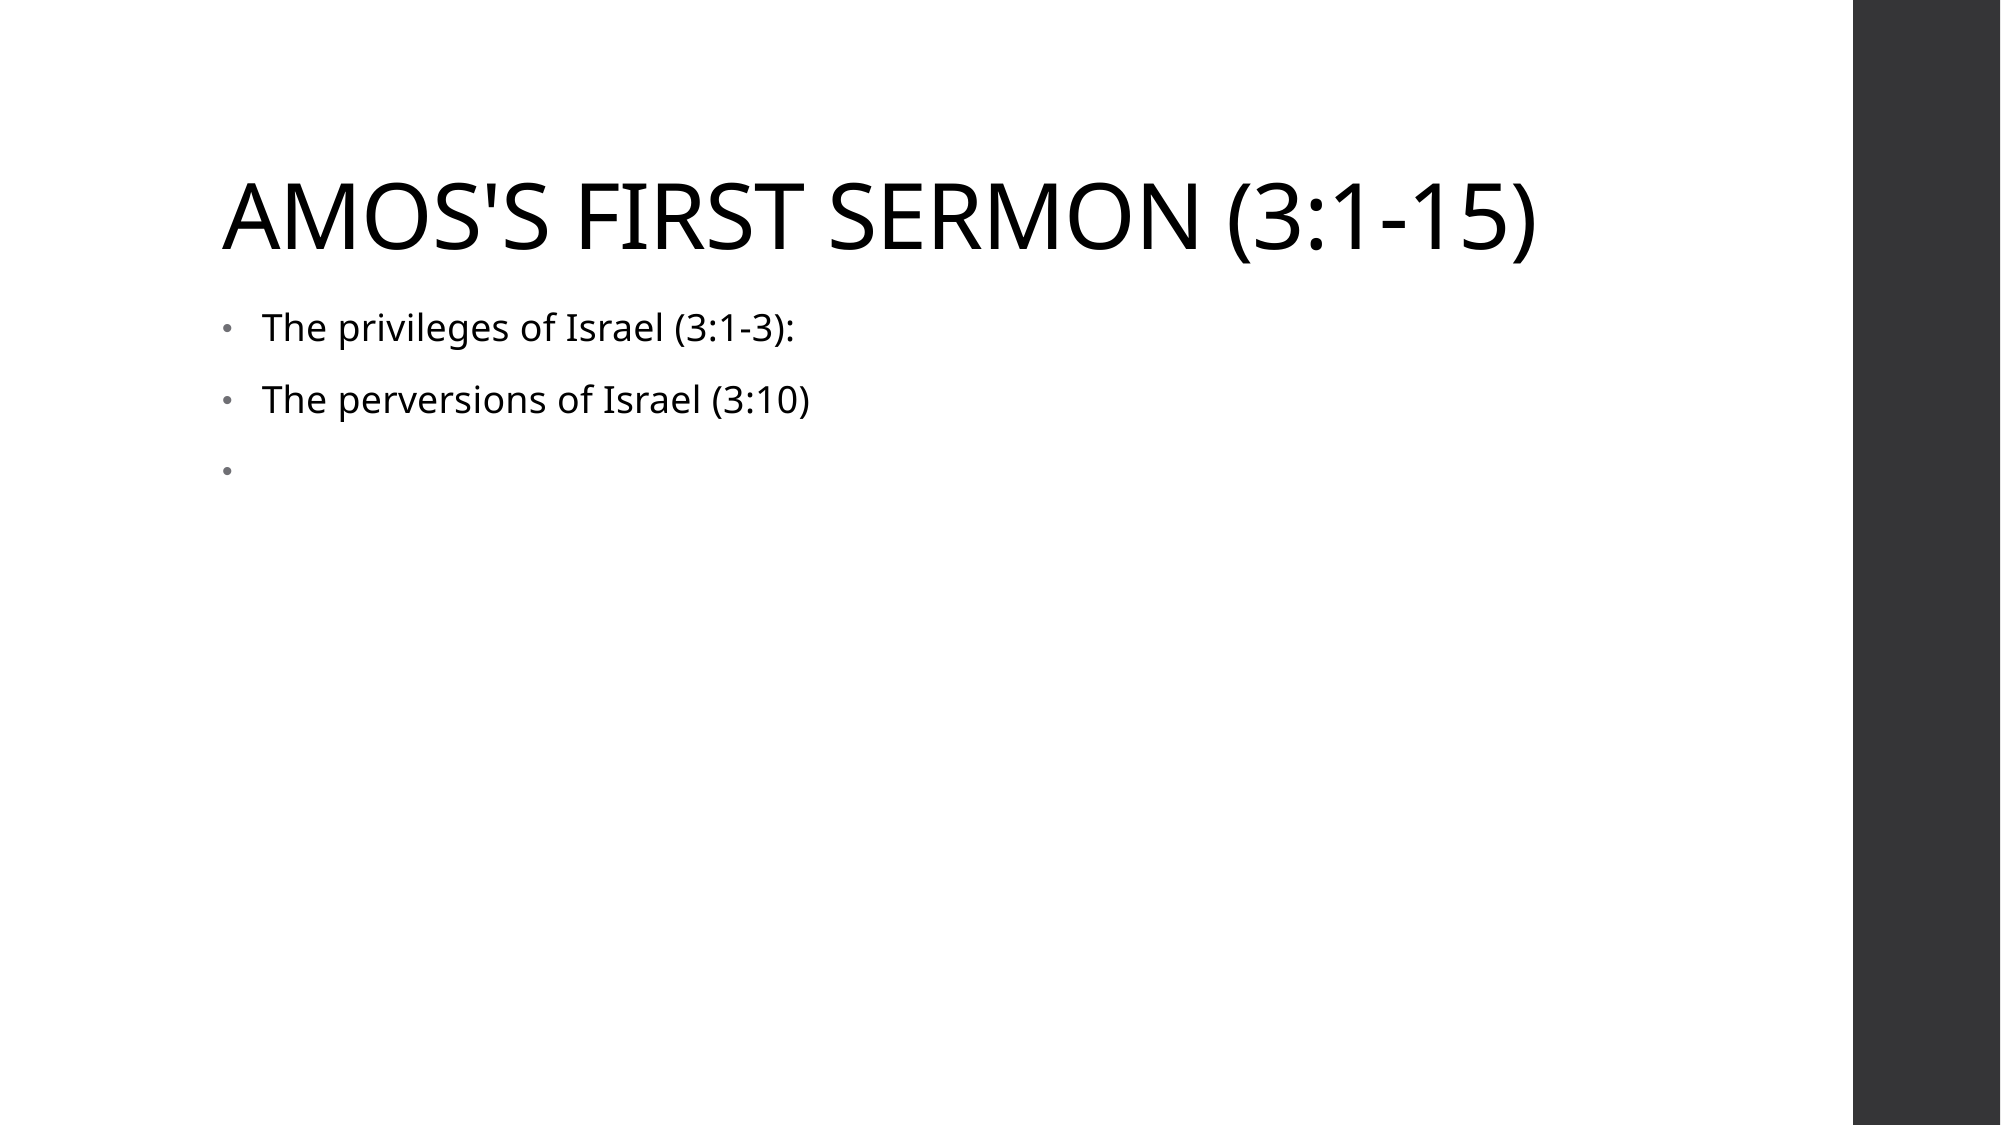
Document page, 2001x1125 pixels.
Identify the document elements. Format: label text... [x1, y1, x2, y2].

title AMOS'S FIRST SERMON (3:1-15) [206, 60, 1797, 278]
list The privileges of Israel (3:1-3): The perversions of Israel (3:10) [206, 299, 1617, 1014]
